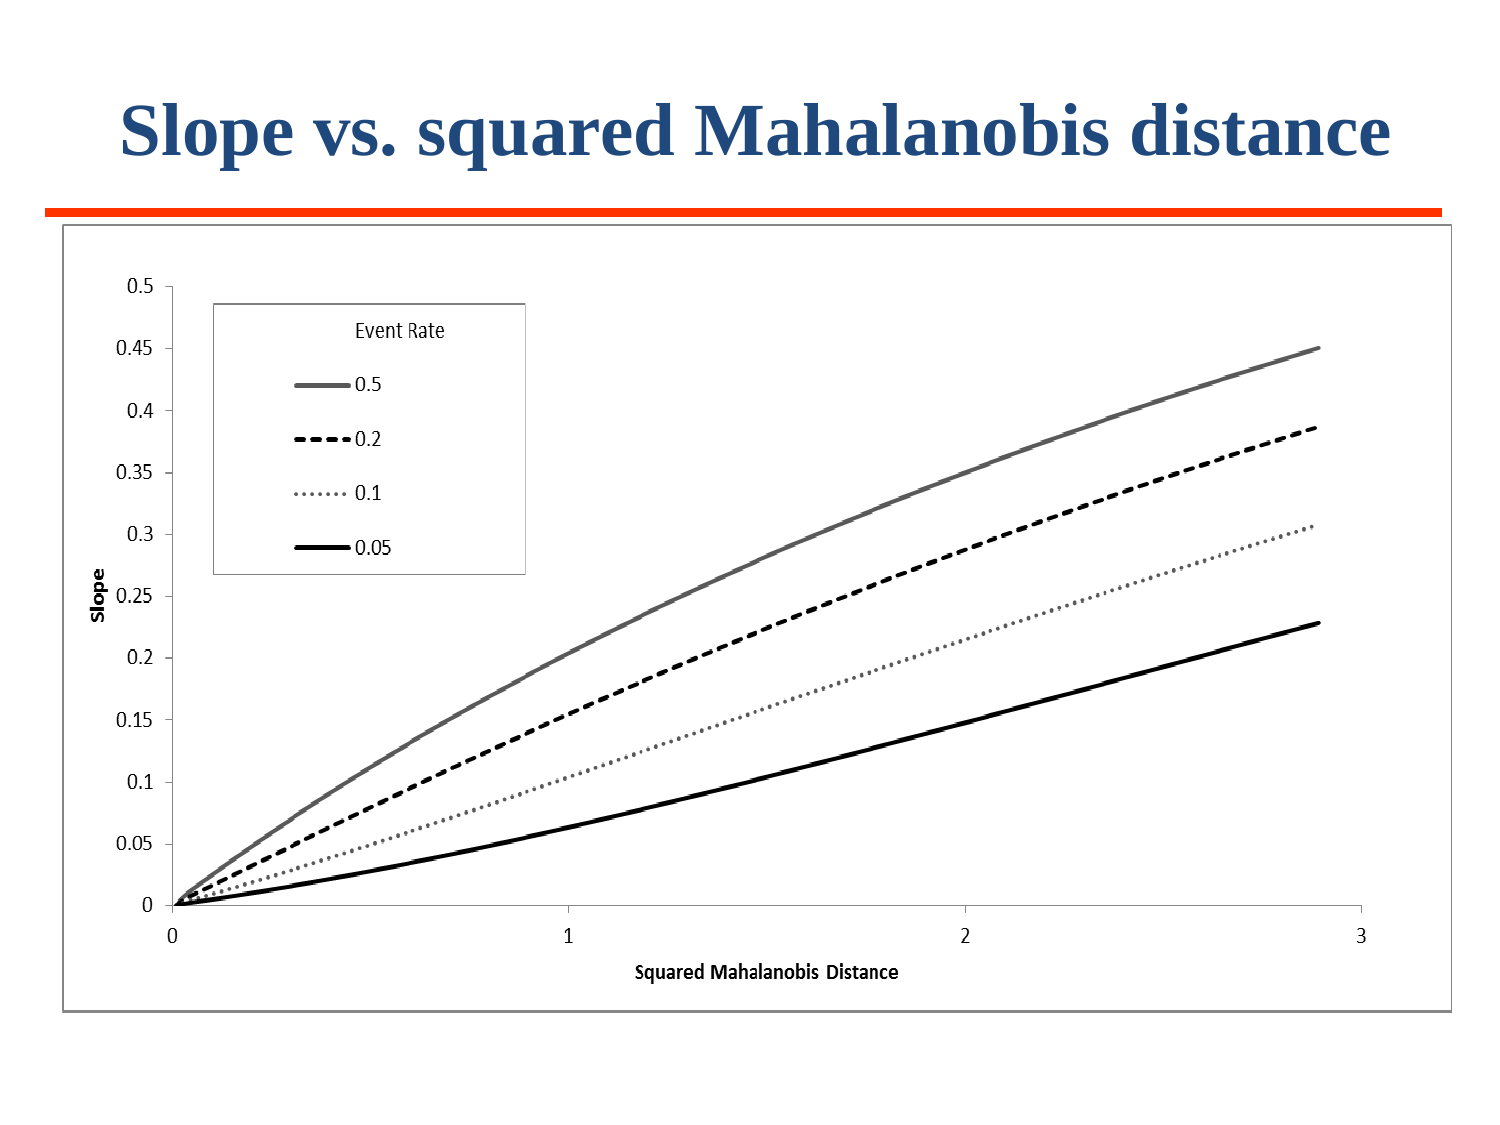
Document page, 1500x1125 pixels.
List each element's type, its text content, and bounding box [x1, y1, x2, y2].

picture [62, 224, 1452, 1013]
text_box Slope vs. squared Mahalanobis distance [99, 37, 1413, 208]
